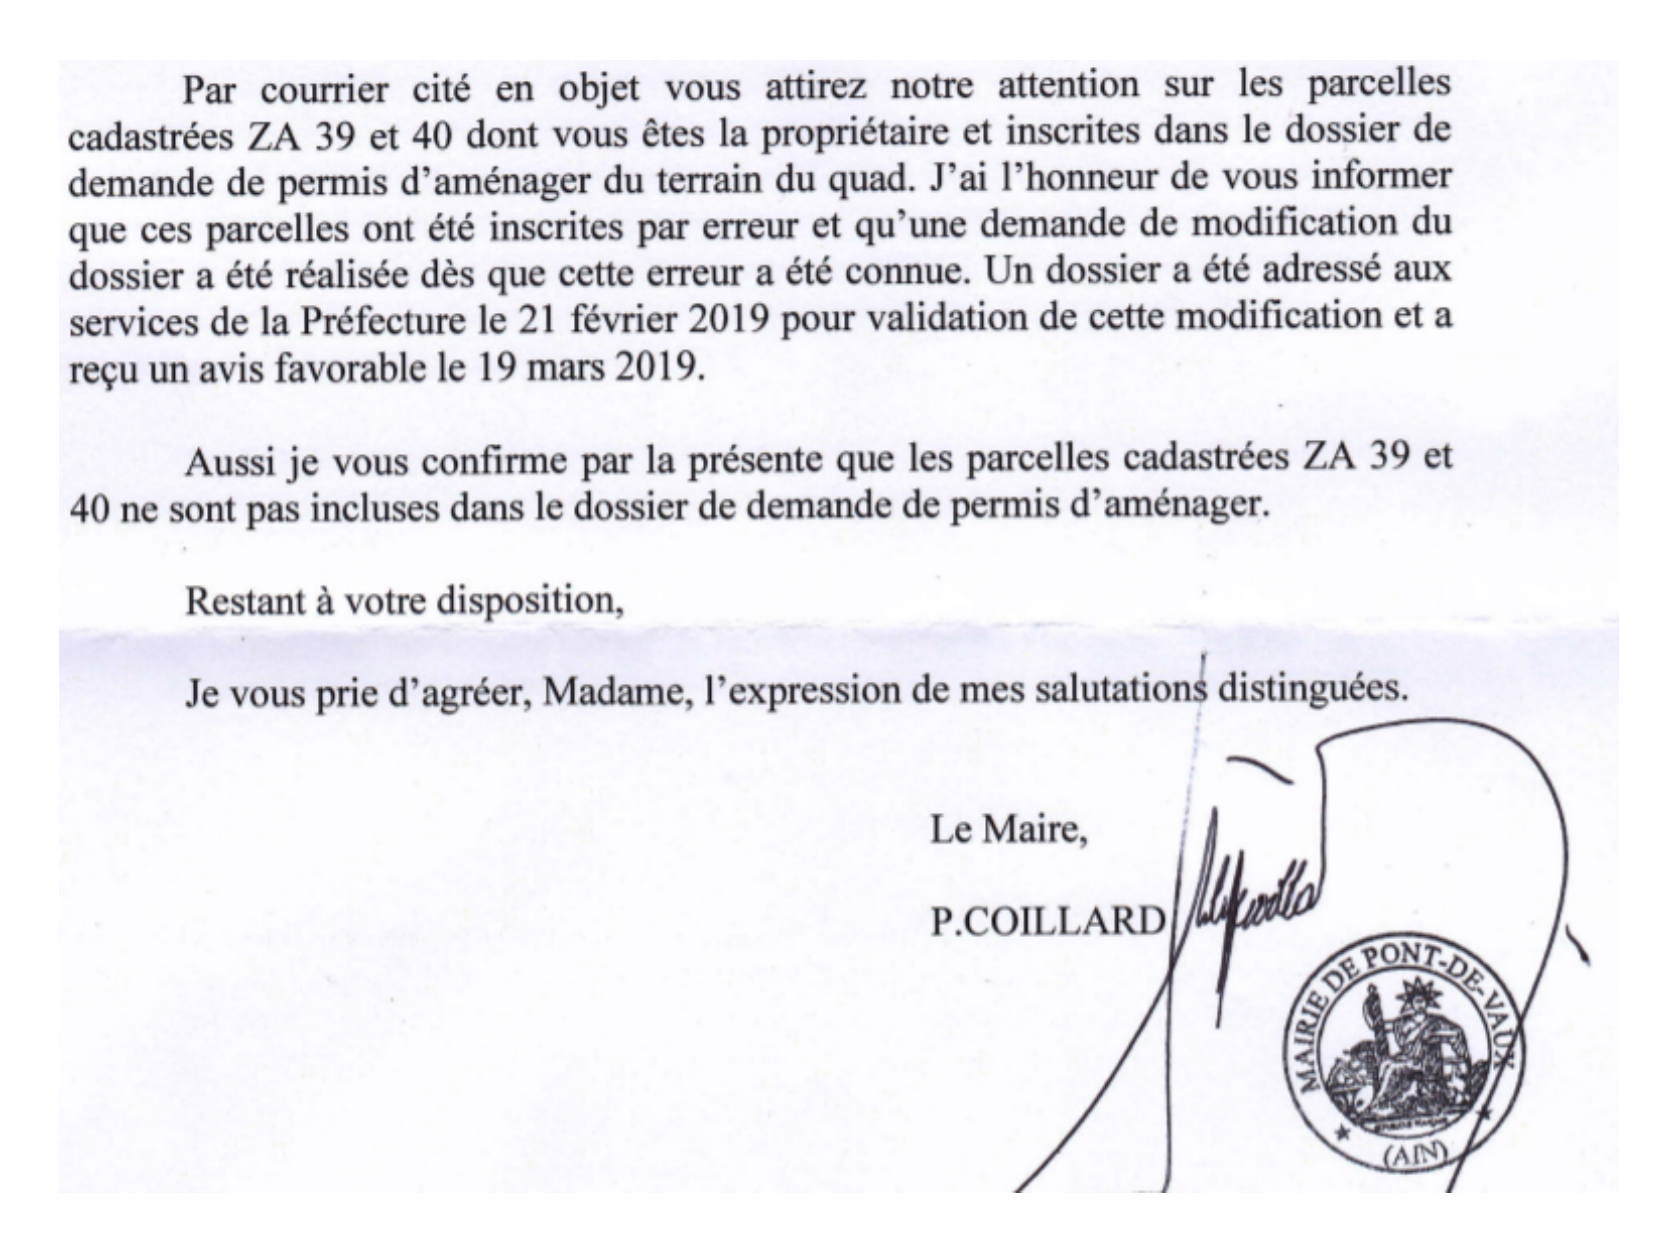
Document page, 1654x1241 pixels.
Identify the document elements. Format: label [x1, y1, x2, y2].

picture [59, 60, 1619, 1193]
